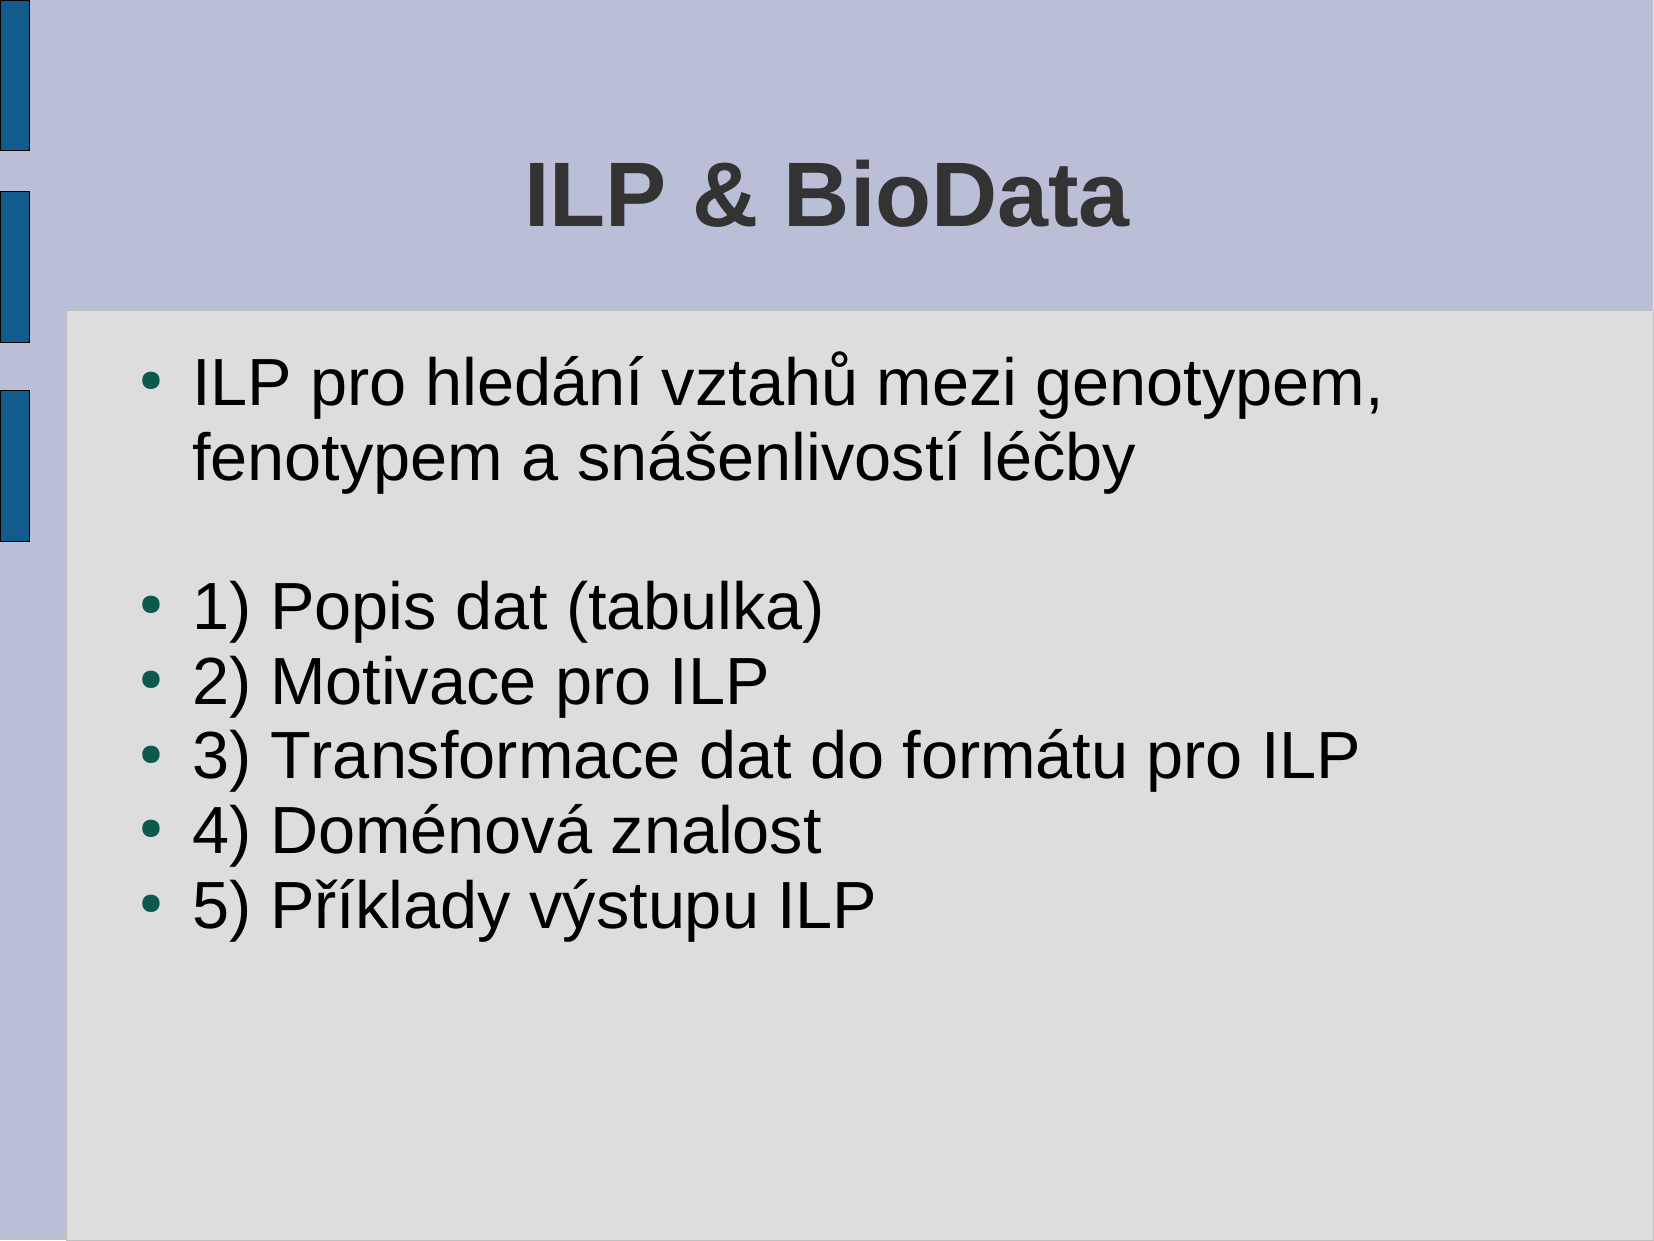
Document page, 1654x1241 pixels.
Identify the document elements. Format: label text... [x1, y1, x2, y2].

list ILP pro hledání vztahů mezi genotypem, fenotypem a snášenlivostí léčby 1) Popis dat (tabulka) 2) Motivace pro ILP 3) Transformace dat do formátu pro ILP 4) Doménová znalost 5) Příklady výstupu ILP [121, 344, 1534, 1112]
title ILP & BioData [121, 98, 1534, 291]
